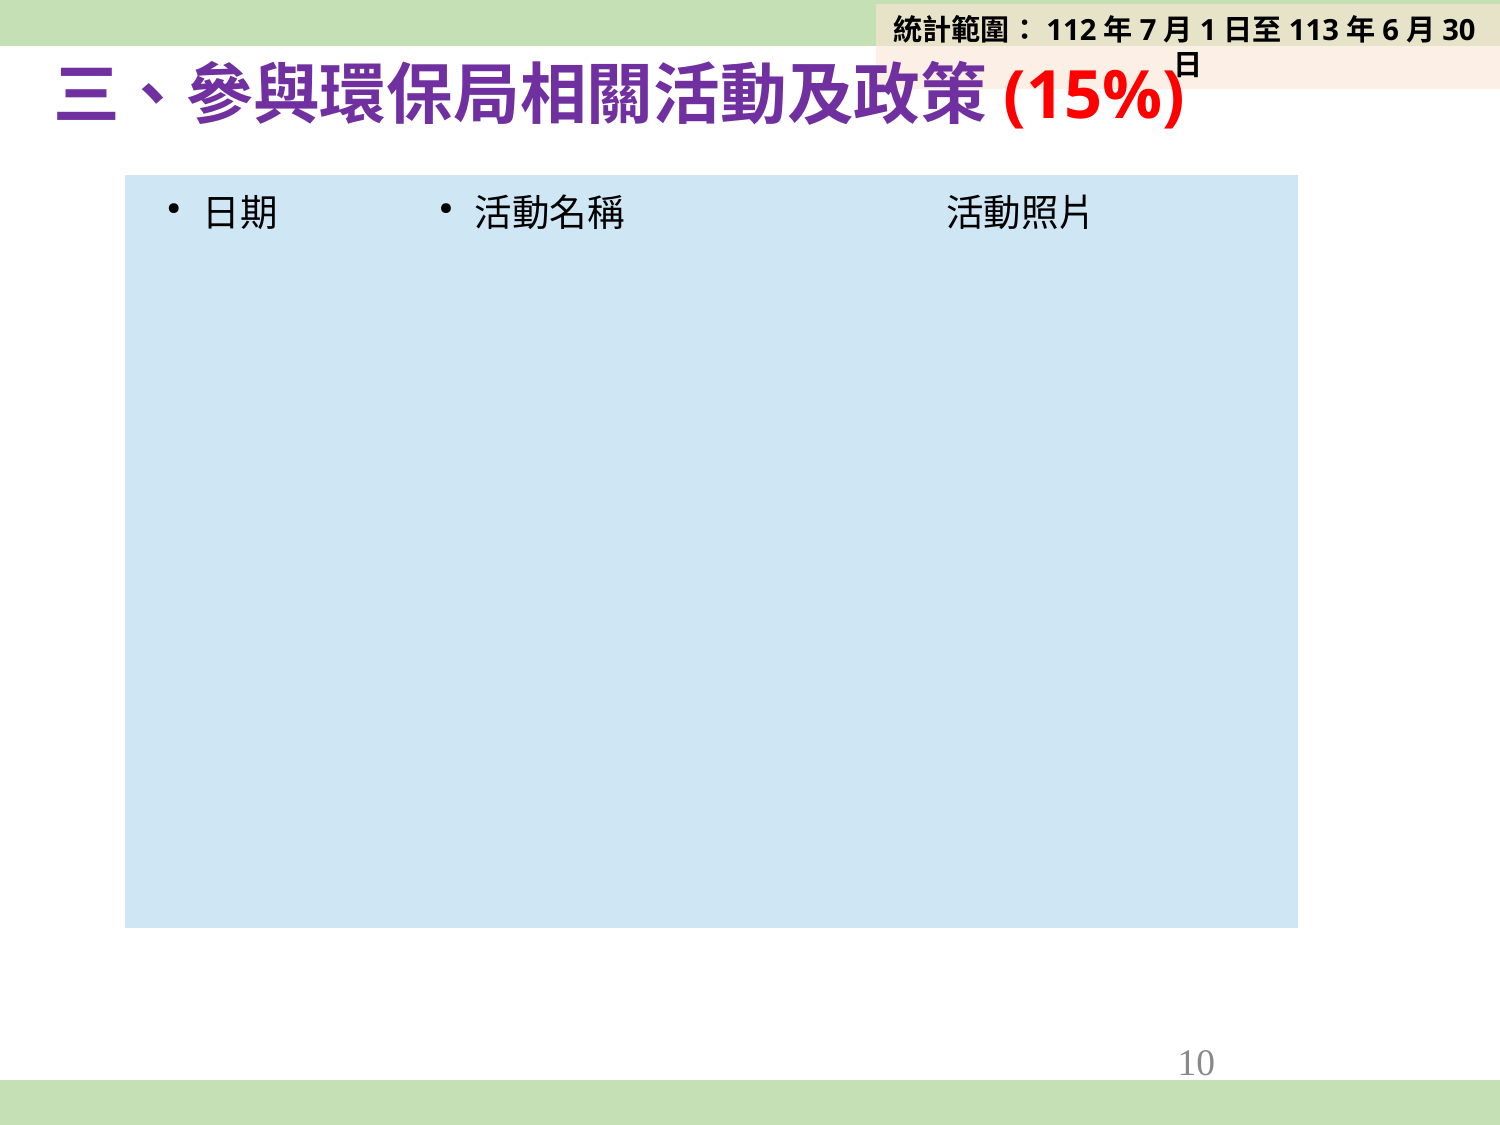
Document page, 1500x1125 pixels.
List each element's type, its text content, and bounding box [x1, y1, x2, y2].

table_cell [125, 252, 319, 560]
table_cell [319, 252, 745, 560]
table_cell [745, 252, 1298, 560]
table_cell [319, 560, 745, 928]
table_cell [745, 560, 1298, 928]
text_box <編號> [1162, 1030, 1500, 1091]
table_header 活動照片 [745, 175, 1298, 252]
table_header 活動名稱 [319, 175, 745, 252]
table_header 日期 [125, 175, 319, 252]
text_box 三、參與環保局相關活動及政策(15%) [38, 53, 1279, 161]
table_cell [125, 560, 319, 928]
